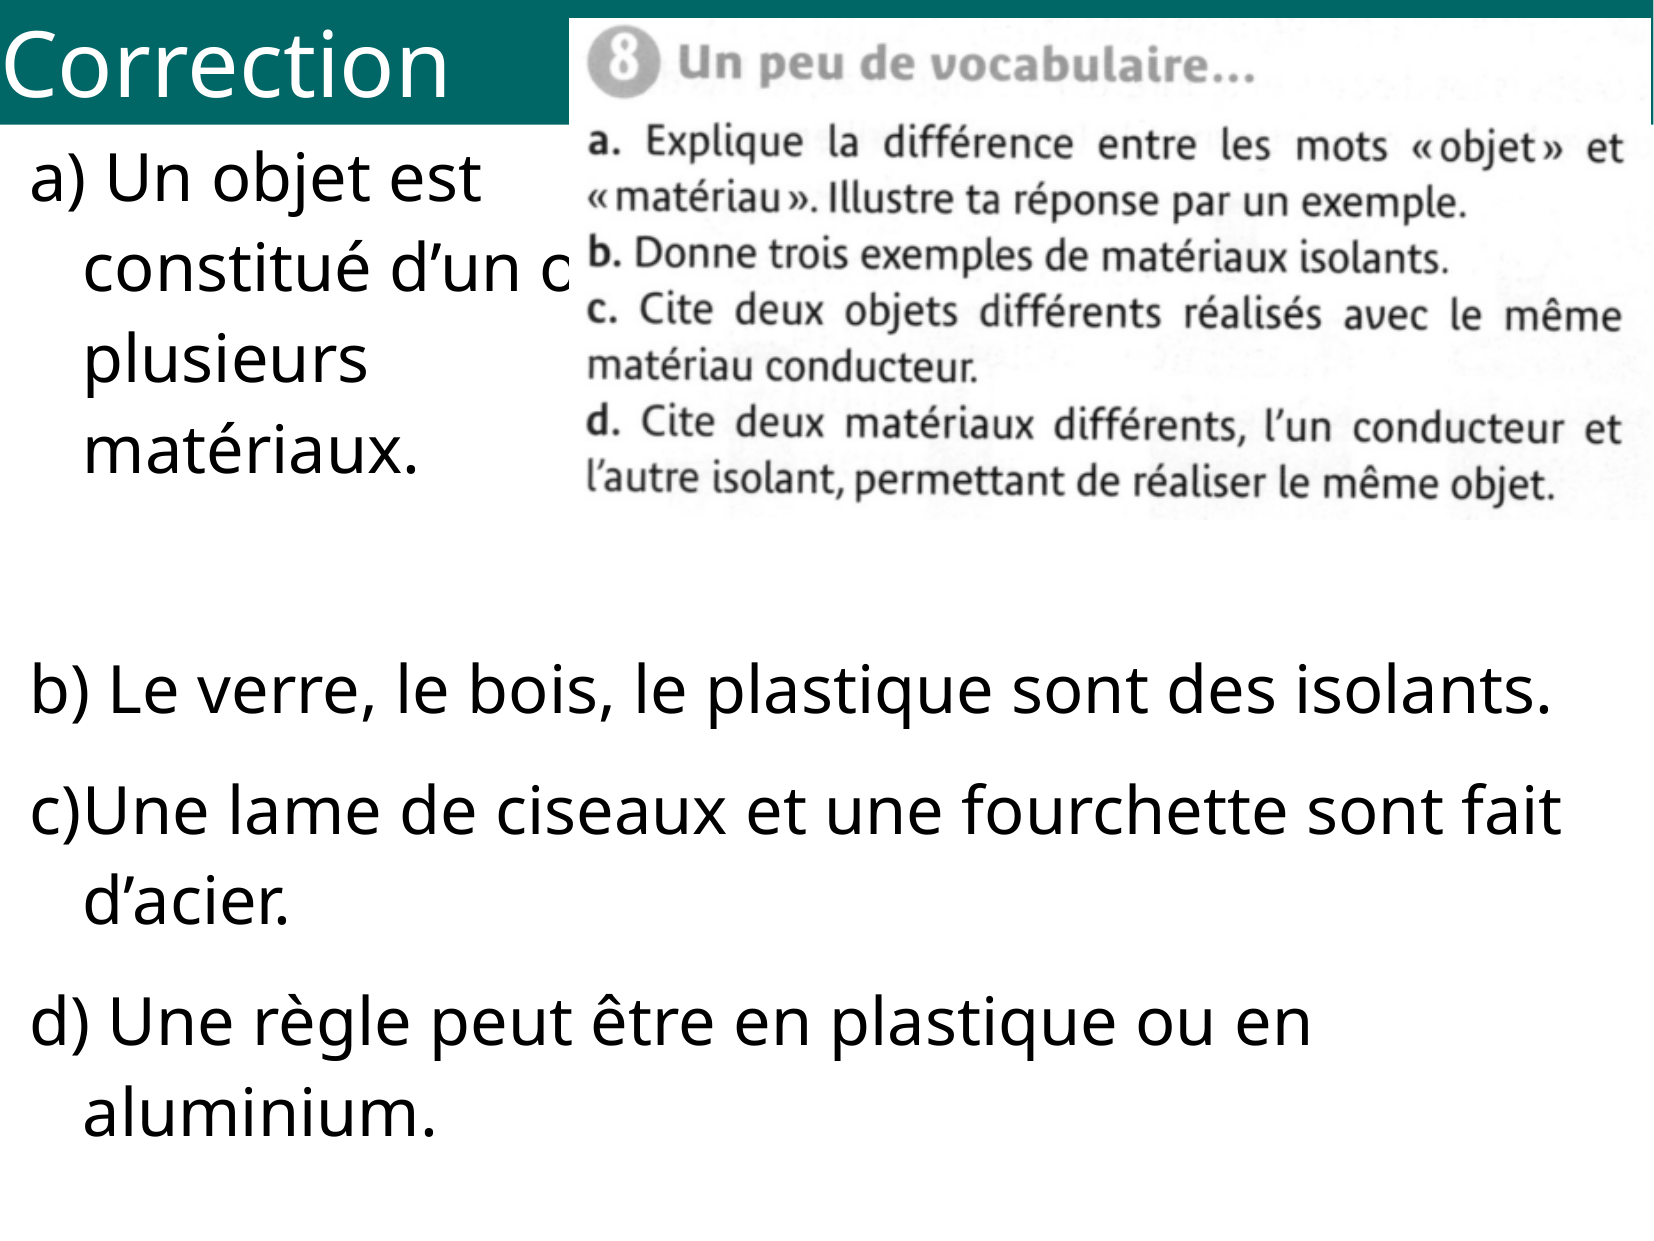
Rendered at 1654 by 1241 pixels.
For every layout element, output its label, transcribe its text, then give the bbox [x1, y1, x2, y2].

title Correction [0, 8, 1654, 116]
list Un objet est constitué d’un ou plusieurs matériaux. Le verre, le bois, le plastique sont des isolants. Une lame de ciseaux et une fourchette sont fait d’acier. Une règle peut être en plastique ou en aluminium. [11, 129, 1642, 1229]
picture [569, 18, 1651, 520]
